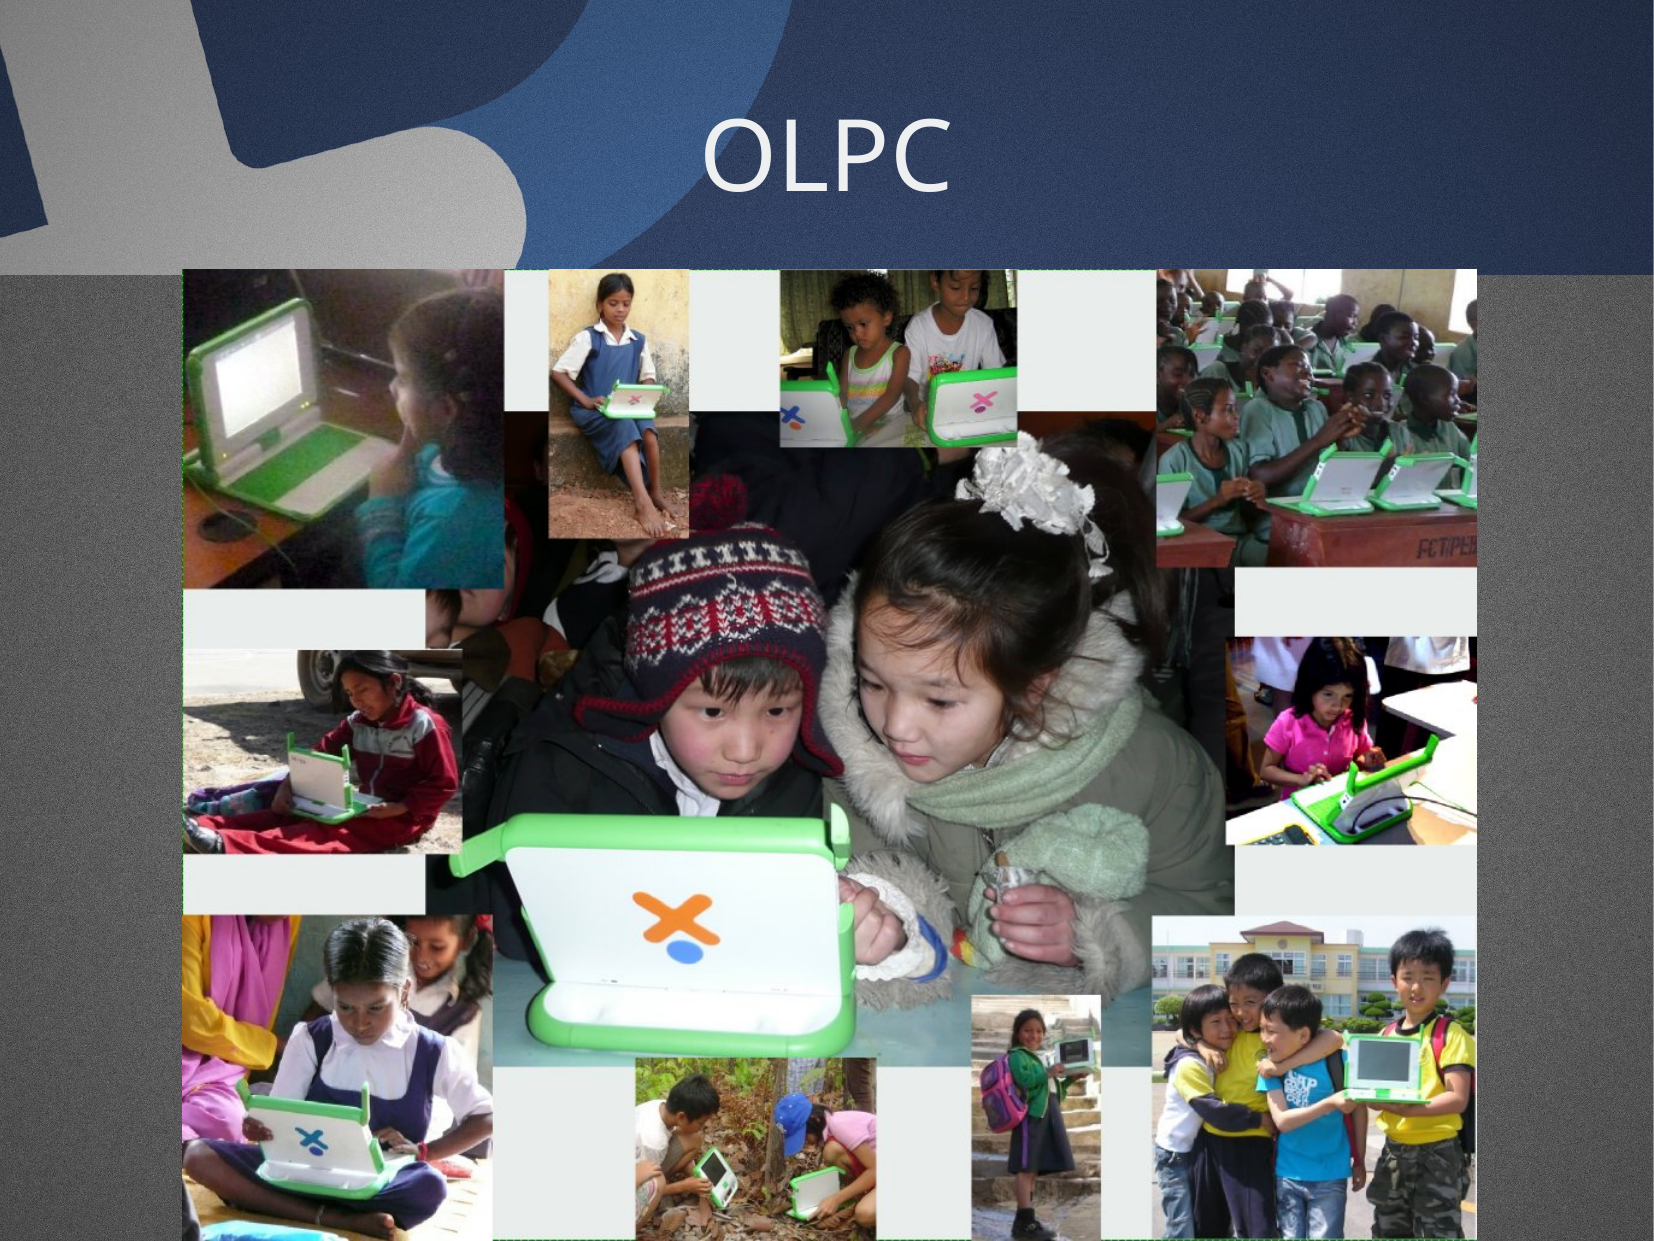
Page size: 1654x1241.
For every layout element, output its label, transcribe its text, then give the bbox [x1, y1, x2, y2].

title OLPC [82, 49, 1571, 257]
picture [0, 0, 1654, 1241]
